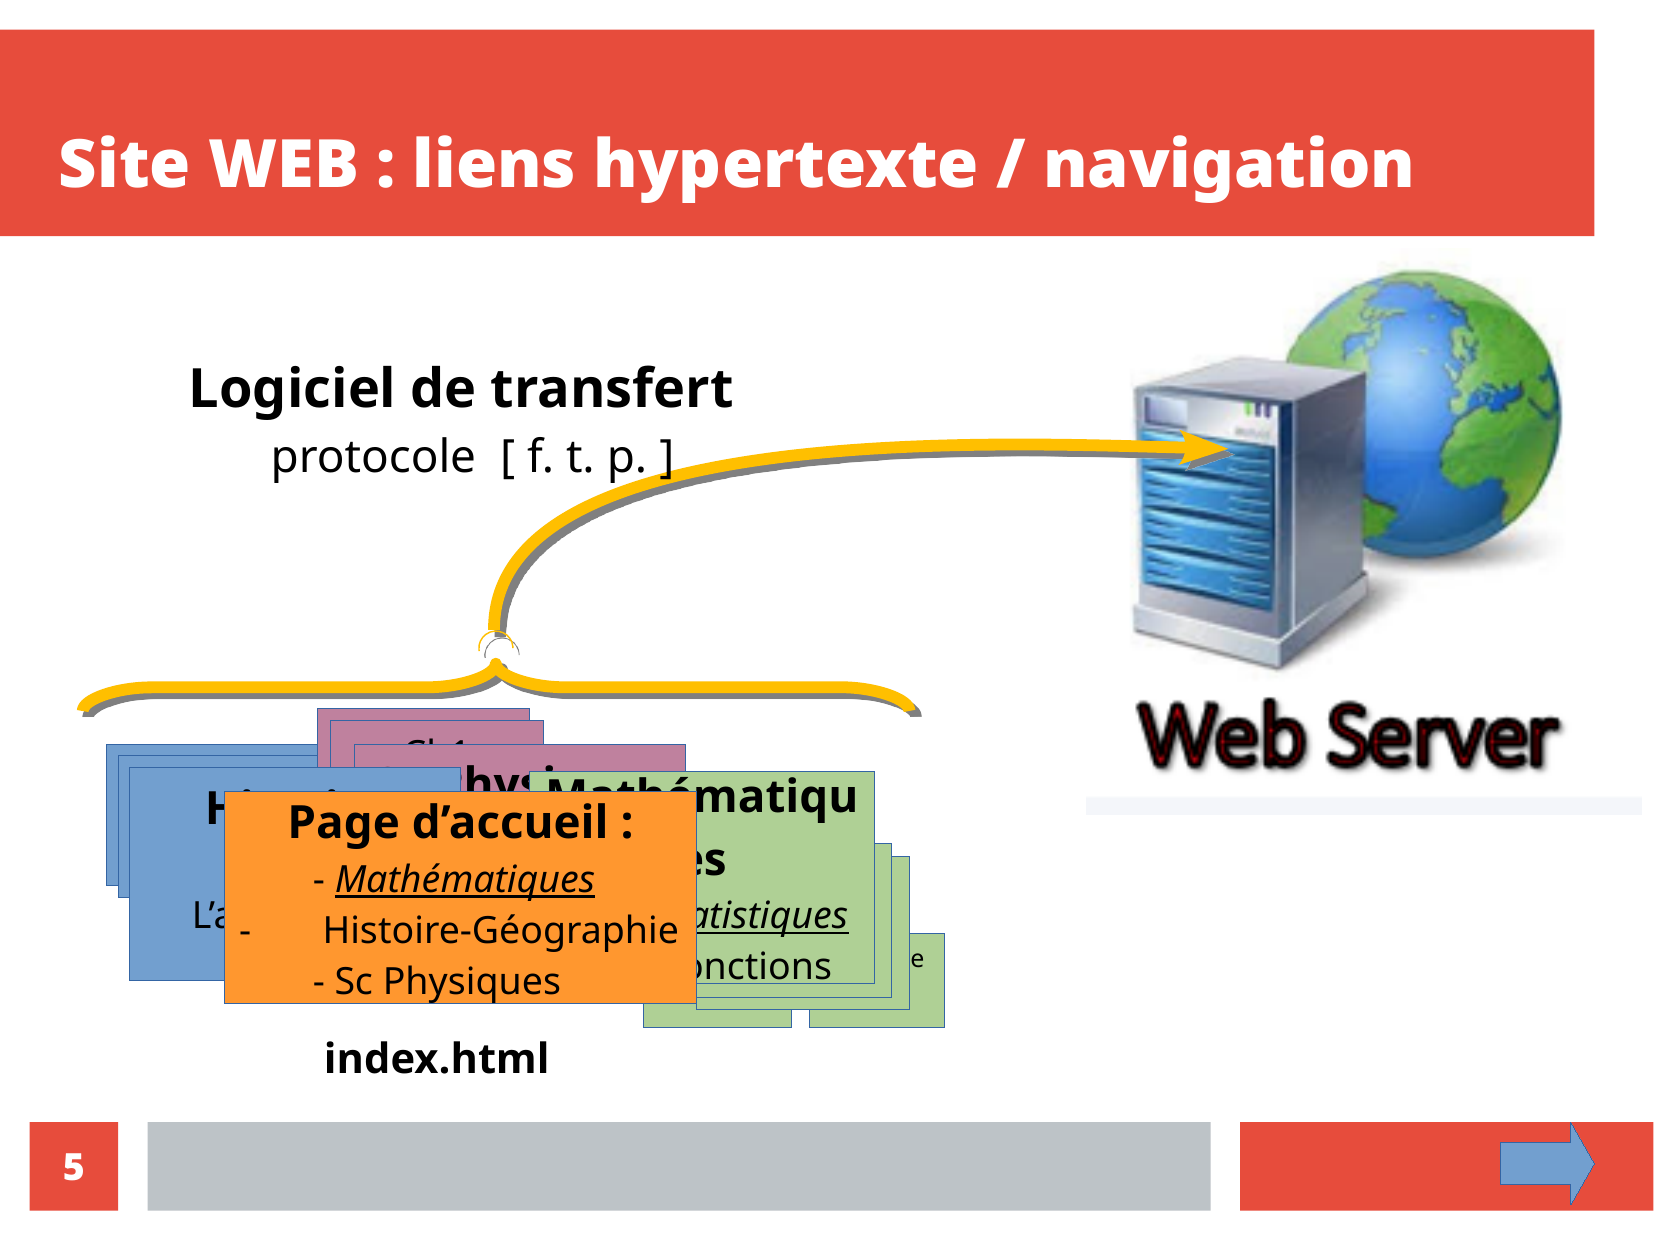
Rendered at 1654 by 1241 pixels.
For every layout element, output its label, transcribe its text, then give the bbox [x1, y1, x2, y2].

text_box Page d’accueil : - Mathématiques - Histoire-Géographie - Sc Physiques [224, 791, 697, 1004]
text_box Sc Physiques Ch1 – Chimie Ch2 - Mouvement [354, 744, 686, 791]
text_box [1500, 1122, 1595, 1205]
text_box Ch1 RDA / RFA [118, 755, 317, 898]
text_box Ch2 Fonctions [696, 856, 910, 1010]
text_box rcices [697, 843, 892, 998]
text_box index.html [259, 1021, 615, 1089]
text_box Histoire Ch1 – L’allemagne [129, 767, 461, 981]
picture [1086, 248, 1642, 815]
text_box Ch2 Mouvement [317, 708, 530, 767]
text_box Ch1 Chimie [330, 720, 544, 767]
text_box Mathématiques Ch1 – Statistiques Ch2 - Fonctions [529, 771, 875, 984]
text_box Cours [643, 1004, 792, 1028]
text_box Exercices [809, 933, 945, 1028]
text_box Chapitre 2 [106, 744, 317, 886]
title Site WEB : liens hypertexte / navigation [59, 59, 1595, 207]
text_box Logiciel de transfert protocole [ f. t. p. ] [129, 342, 815, 484]
